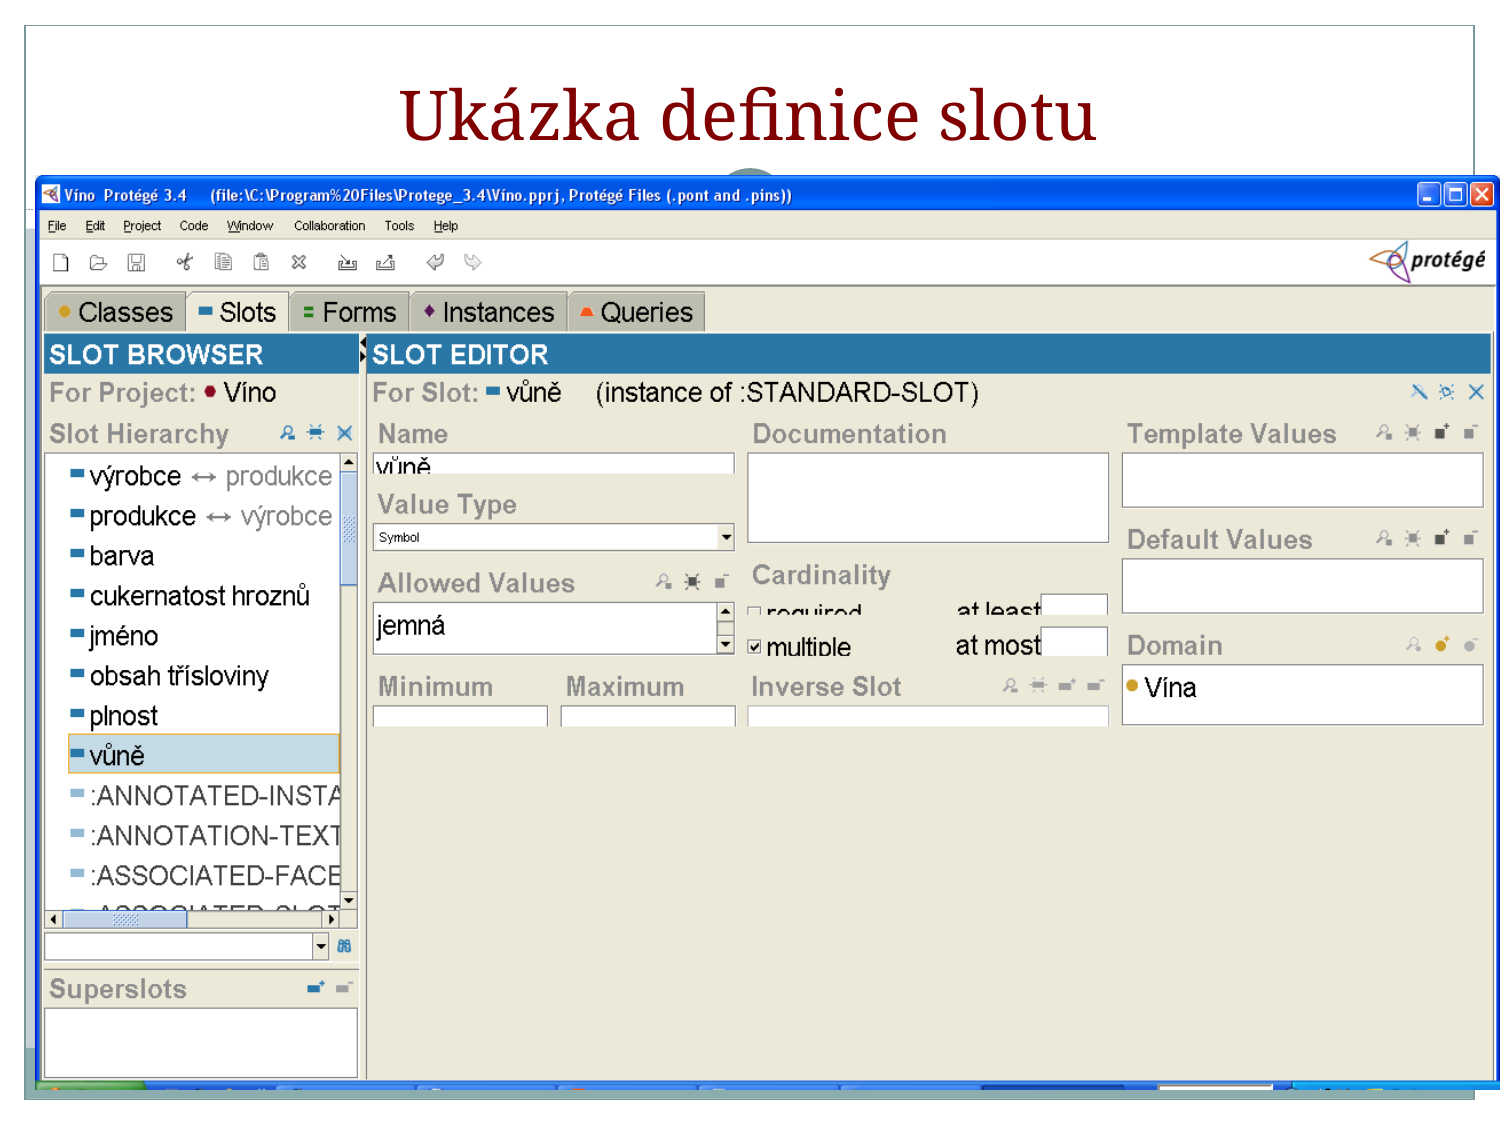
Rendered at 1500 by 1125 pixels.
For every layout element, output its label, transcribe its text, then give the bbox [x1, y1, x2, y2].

text_box [35, 175, 1500, 1090]
title Ukázka definice slotu [49, 37, 1450, 162]
